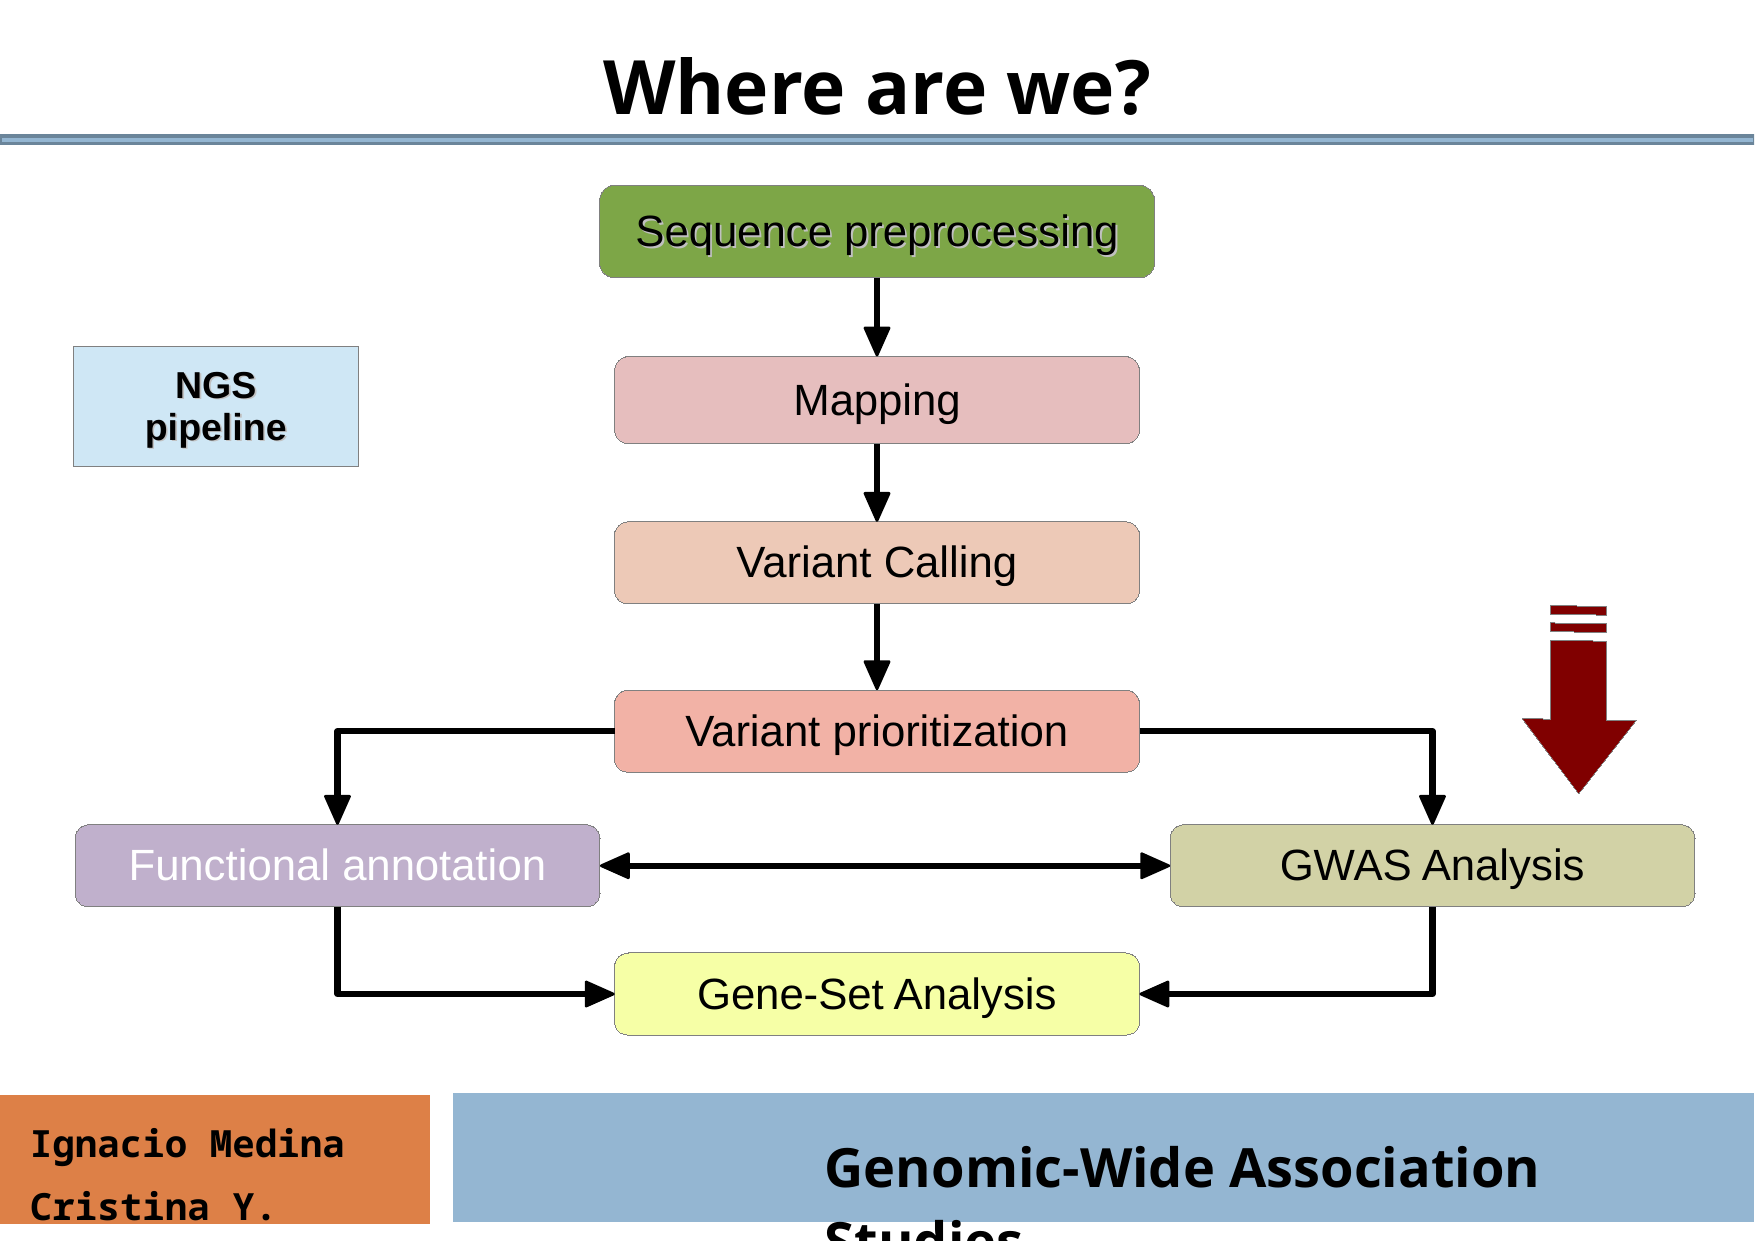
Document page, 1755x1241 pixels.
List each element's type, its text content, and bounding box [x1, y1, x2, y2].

text_box Ignacio Medina Cristina Y. González [15, 1110, 421, 1213]
text_box Functional annotation [75, 824, 601, 907]
text_box Variant prioritization [614, 690, 1140, 773]
text_box [0, 136, 1754, 144]
text_box [1550, 622, 1607, 633]
text_box Where are we? [67, 27, 1688, 129]
text_box [1550, 605, 1607, 616]
text_box Sequence preprocessing [599, 185, 1155, 278]
text_box [1522, 640, 1637, 794]
text_box Gene-Set Analysis [614, 952, 1140, 1036]
text_box Mapping [614, 356, 1140, 444]
text_box Genomic-Wide Association Studies [810, 1122, 1726, 1200]
text_box Variant Calling [614, 521, 1140, 604]
text_box NGS pipeline [73, 346, 359, 467]
text_box GWAS Analysis [1170, 824, 1696, 907]
